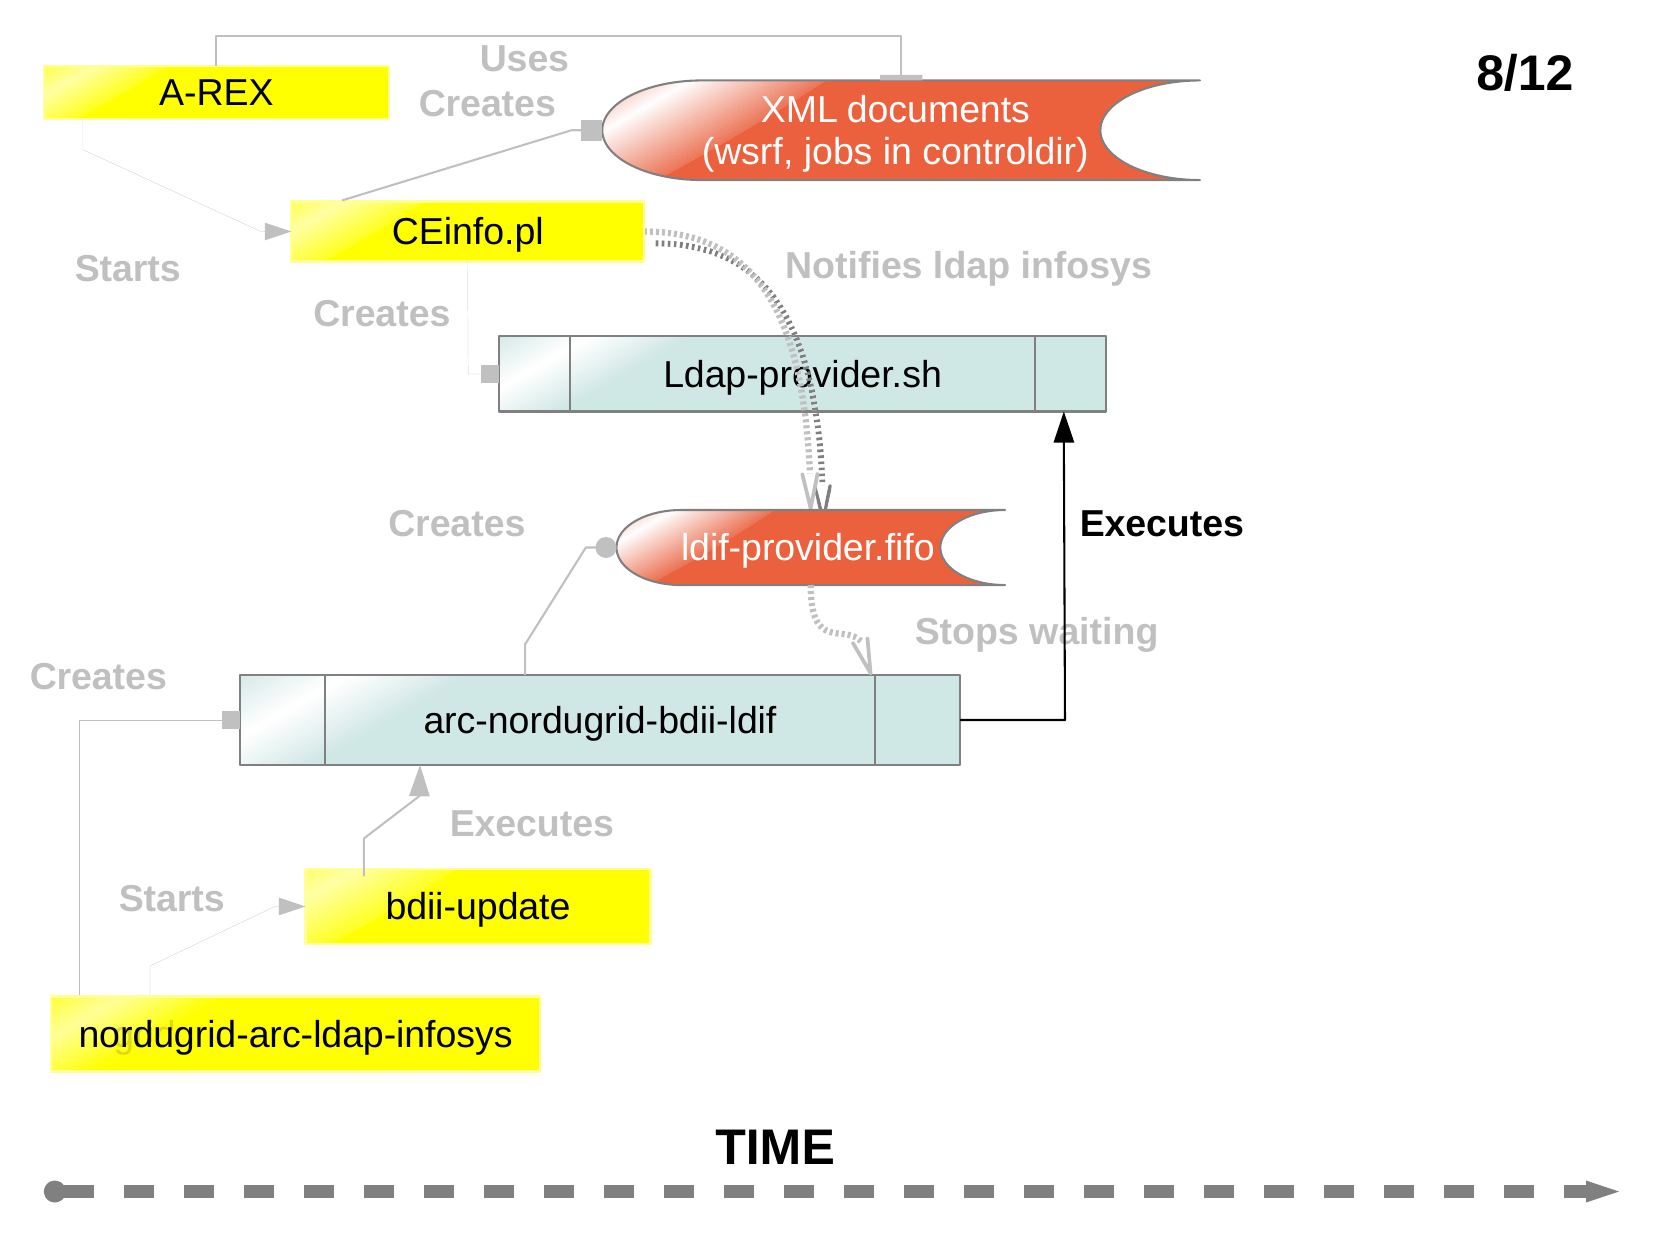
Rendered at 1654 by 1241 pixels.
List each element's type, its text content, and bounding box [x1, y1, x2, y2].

text_box XML documents (wsrf, jobs in controldir) [602, 80, 1201, 181]
text_box Stops waiting [1065, 603, 1231, 661]
text_box ldif-provider.fifo [616, 510, 1006, 586]
text_box Starts [60, 240, 316, 297]
text_box Stops waiting [900, 603, 1062, 661]
text_box bdii-update [305, 868, 651, 944]
text_box Creates [15, 648, 241, 706]
text_box CEinfo.pl [291, 201, 644, 262]
text_box Uses [465, 30, 691, 87]
text_box arc-nordugrid-bdii-ldif [240, 675, 960, 766]
text_box nordugrid-arc-ldap-infosys [51, 996, 540, 1072]
text_box A-REX [43, 66, 389, 119]
text_box Creates [225, 285, 466, 342]
text_box Notifies ldap infosys [770, 237, 1236, 295]
text_box Ldap-provider.sh [499, 336, 1106, 412]
text_box Starts [104, 870, 270, 927]
text_box Creates [403, 74, 629, 132]
text_box Executes [435, 795, 676, 852]
text_box Creates [300, 495, 541, 552]
text_box Executes [1065, 495, 1306, 552]
